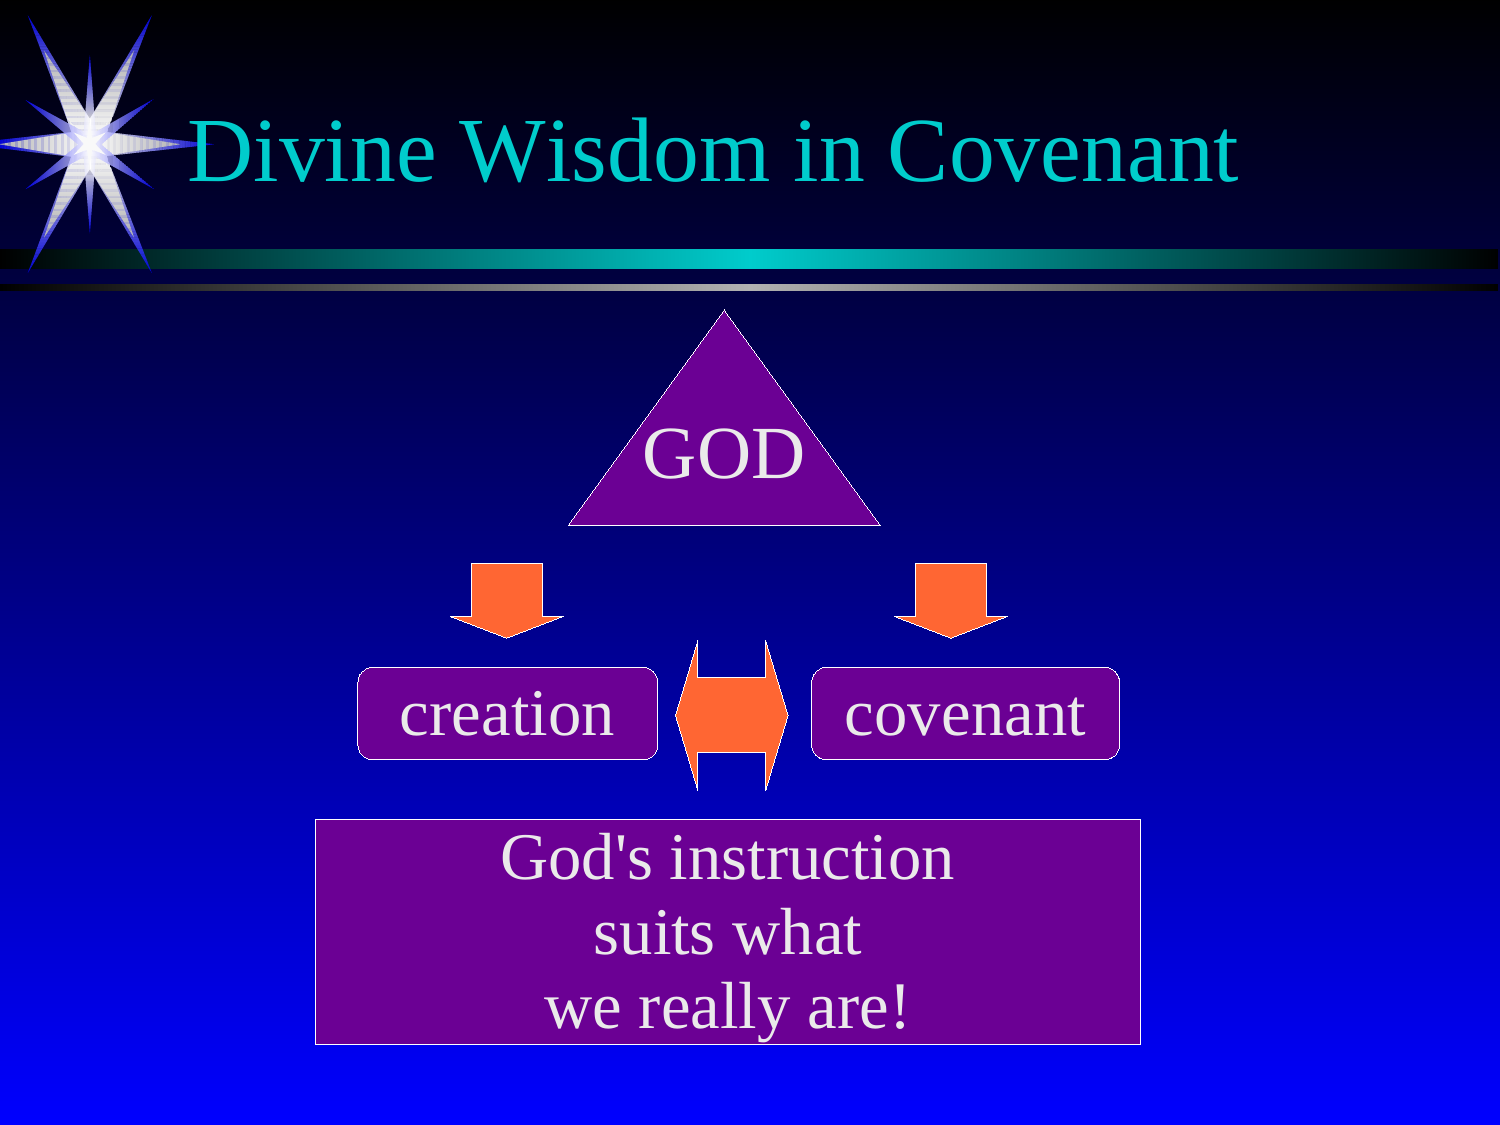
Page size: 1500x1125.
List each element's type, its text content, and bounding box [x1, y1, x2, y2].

text_box God's instruction suits what we really are! [315, 819, 1141, 1045]
text_box GOD [568, 309, 881, 526]
text_box covenant [811, 667, 1120, 760]
title Divine Wisdom in Covenant [187, 56, 1463, 244]
text_box [675, 640, 789, 791]
text_box [450, 563, 564, 639]
text_box [894, 563, 1008, 639]
text_box creation [357, 667, 658, 760]
